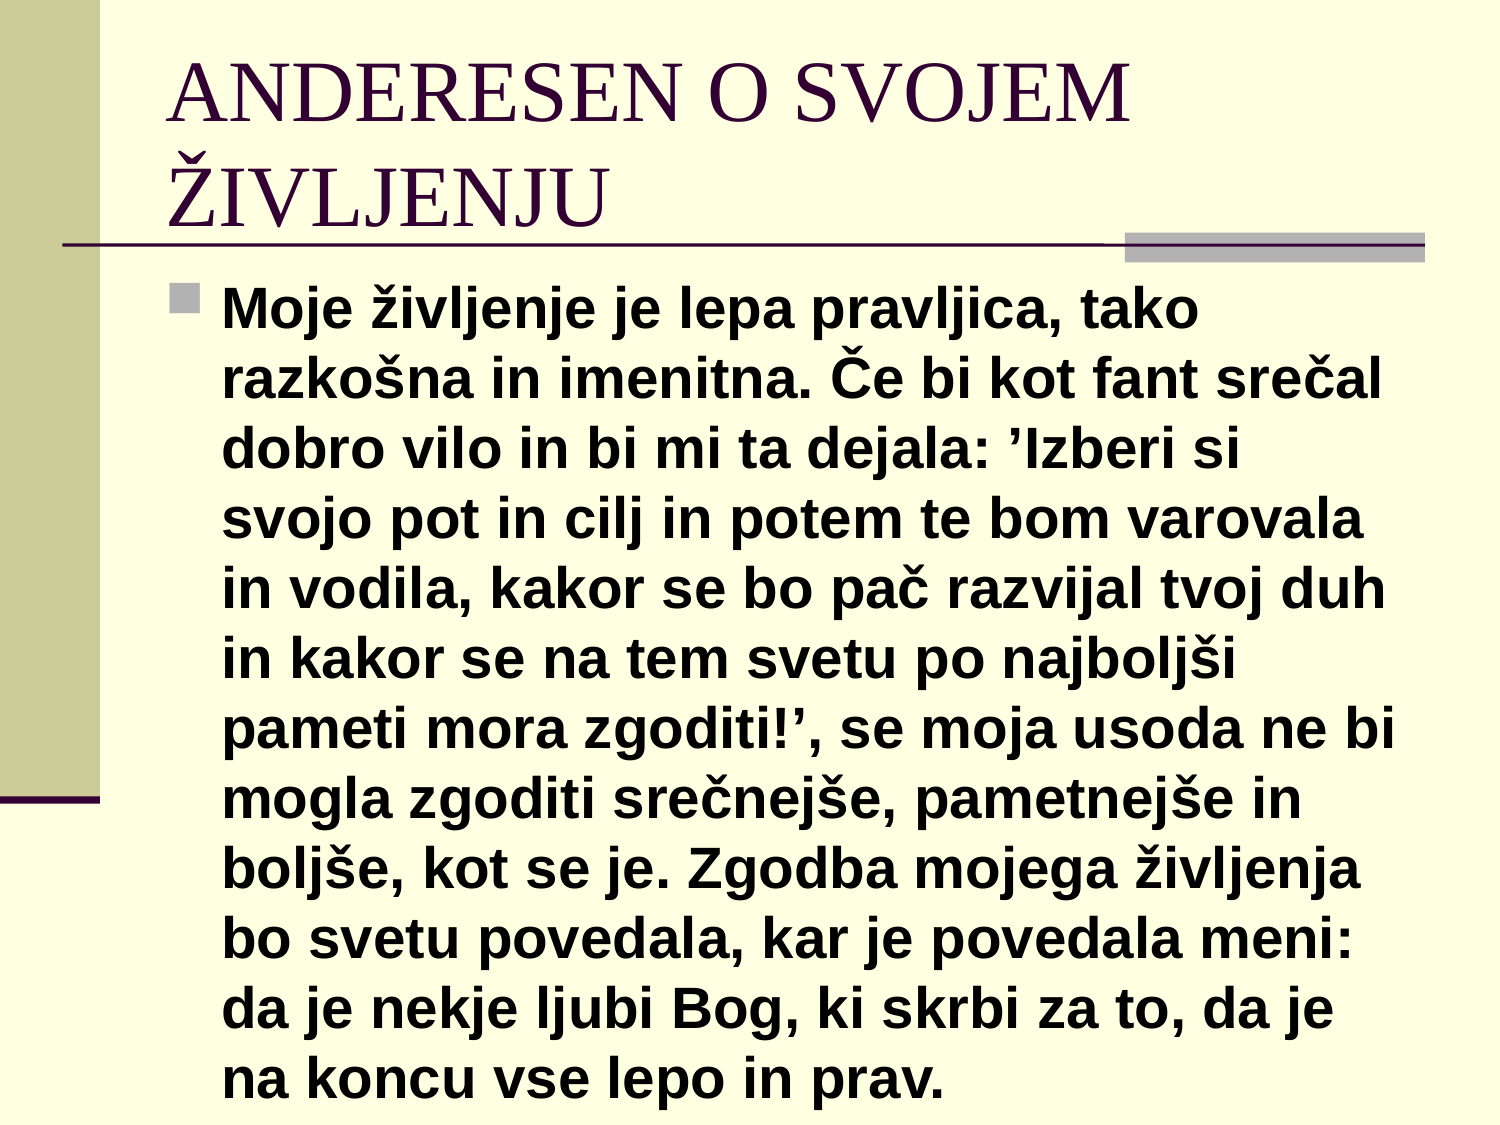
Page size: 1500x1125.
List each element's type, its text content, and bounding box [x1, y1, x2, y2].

list Moje življenje je lepa pravljica, tako razkošna in imenitna. Če bi kot fant srečal dobro vilo in bi mi ta dejala: ’Izberi si svojo pot in cilj in potem te bom varovala in vodila, kakor se bo pač razvijal tvoj duh in kakor se na tem svetu po najboljši pameti mora zgoditi!’, se moja usoda ne bi mogla zgoditi srečnejše, pametnejše in boljše, kot se je. Zgodba mojega življenja bo svetu povedala, kar je povedala meni: da je nekje ljubi Bog, ki skrbi za to, da je na koncu vse lepo in prav. [150, 262, 1425, 1006]
title ANDERESEN O SVOJEM ŽIVLJENJU [150, 45, 1425, 234]
